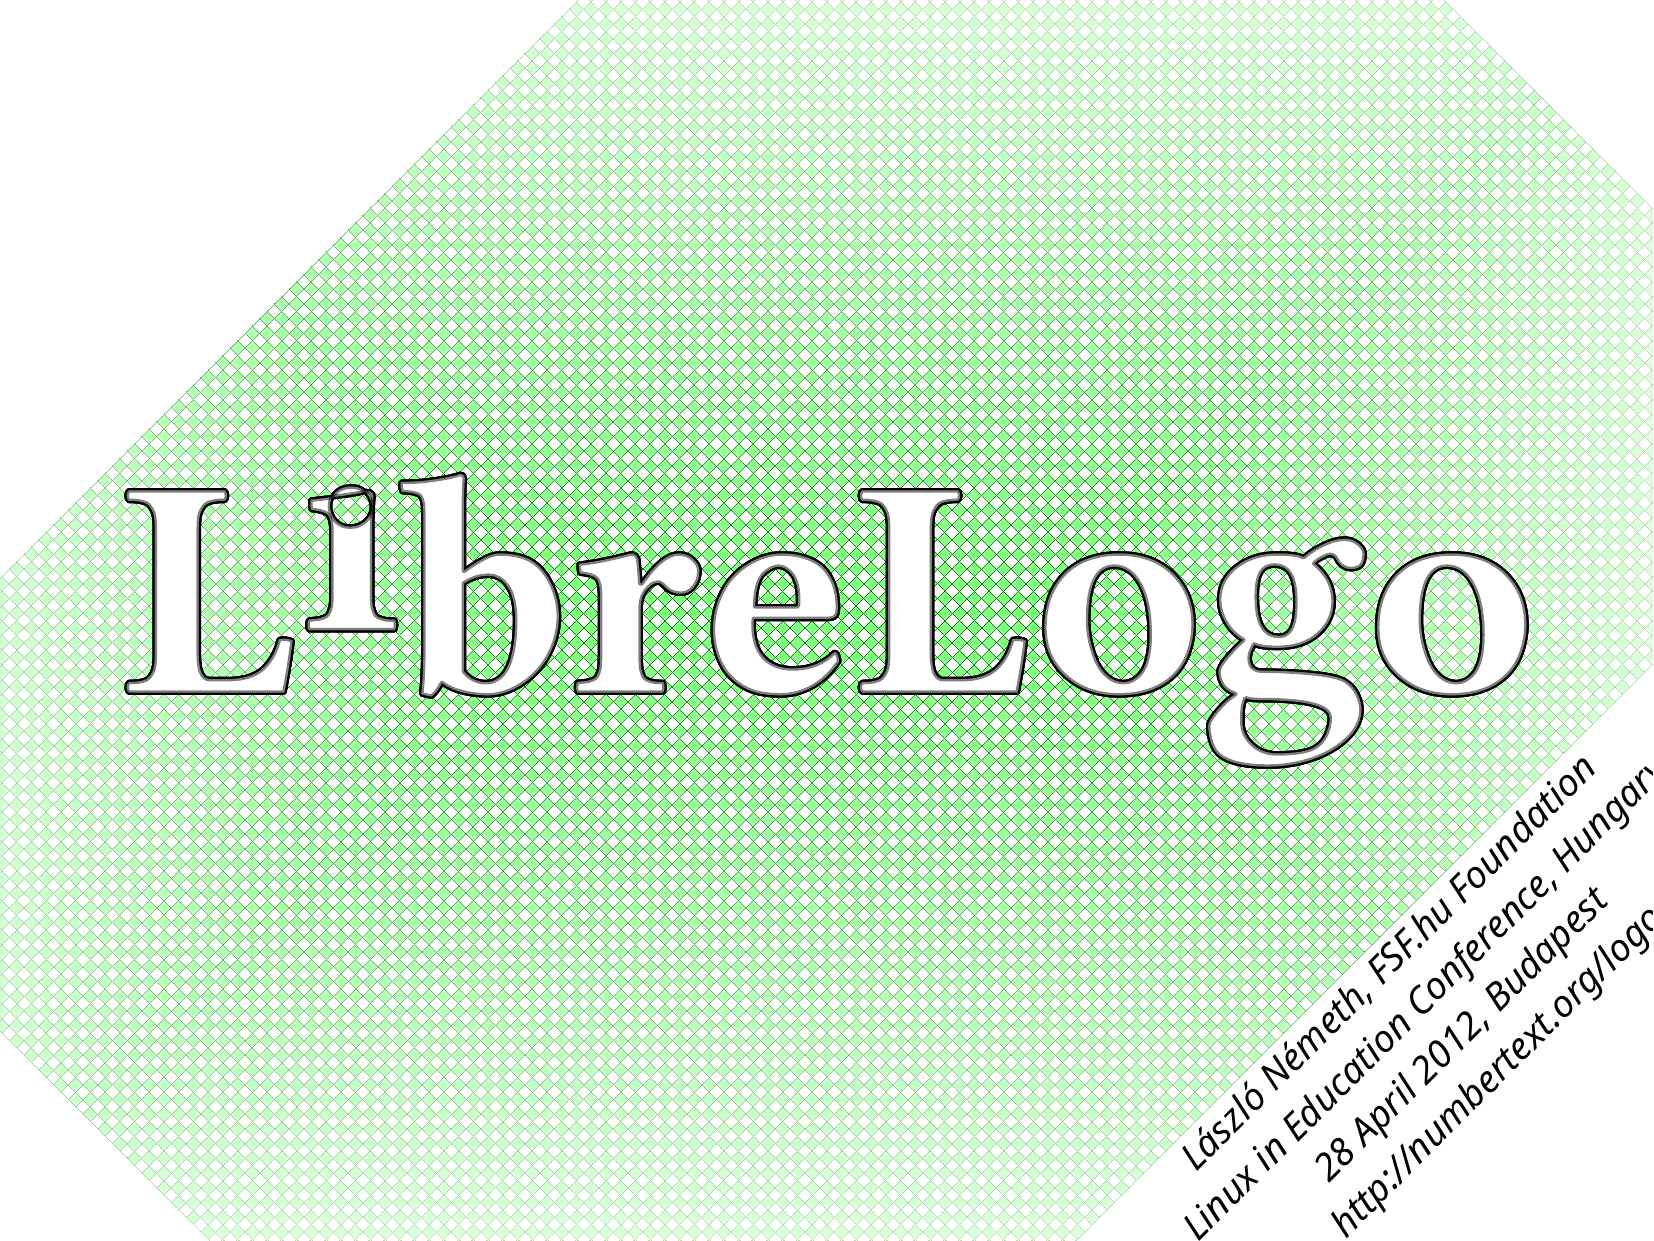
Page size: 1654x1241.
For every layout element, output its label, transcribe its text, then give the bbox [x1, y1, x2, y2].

subtitle László Németh, FSF.hu Foundation Linux in Education Conference, Hungary 28 April 2012, Budapest http://numbertext.org/logo [1096, 673, 1653, 1241]
text_box [712, 553, 840, 696]
text_box [859, 490, 1026, 693]
text_box [400, 473, 559, 697]
text_box [126, 490, 293, 693]
text_box [307, 486, 397, 631]
title [0, 0, 1653, 1241]
text_box [1208, 538, 1365, 767]
text_box [1377, 553, 1527, 696]
text_box [576, 553, 700, 693]
text_box [1044, 553, 1194, 696]
title [1347, 935, 1653, 1241]
